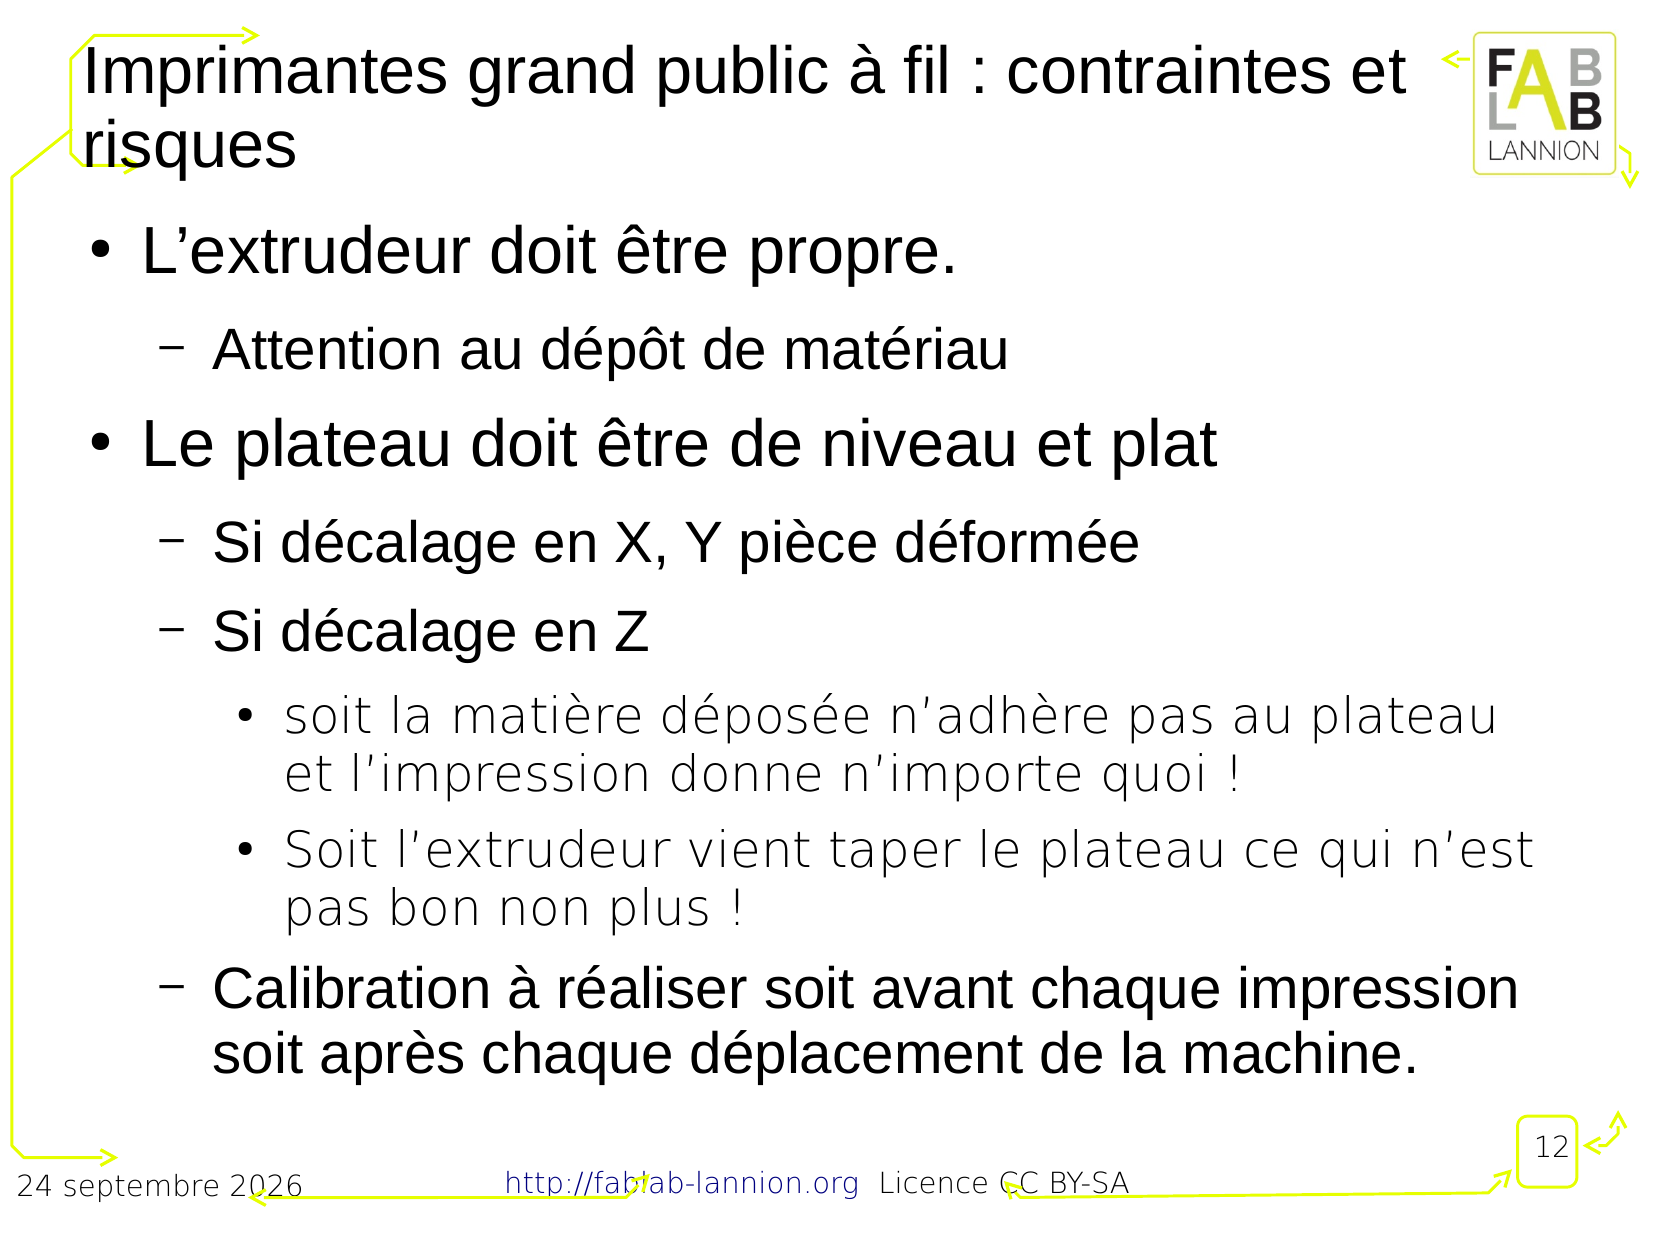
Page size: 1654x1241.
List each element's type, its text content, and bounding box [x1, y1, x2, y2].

list L’extrudeur doit être propre. Attention au dépôt de matériau Le plateau doit être de niveau et plat Si décalage en X, Y pièce déformée Si décalage en Z soit la matière déposée n’adhère pas au plateau et l’impression donne n’importe quoi ! Soit l’extrudeur vient taper le plateau ce qui n’est pas bon non plus ! Calibration à réaliser soit avant chaque impression soit après chaque déplacement de la machine. [70, 212, 1560, 1123]
picture [1470, 29, 1619, 178]
title Imprimantes grand public à fil : contraintes et risques [82, 32, 1441, 183]
